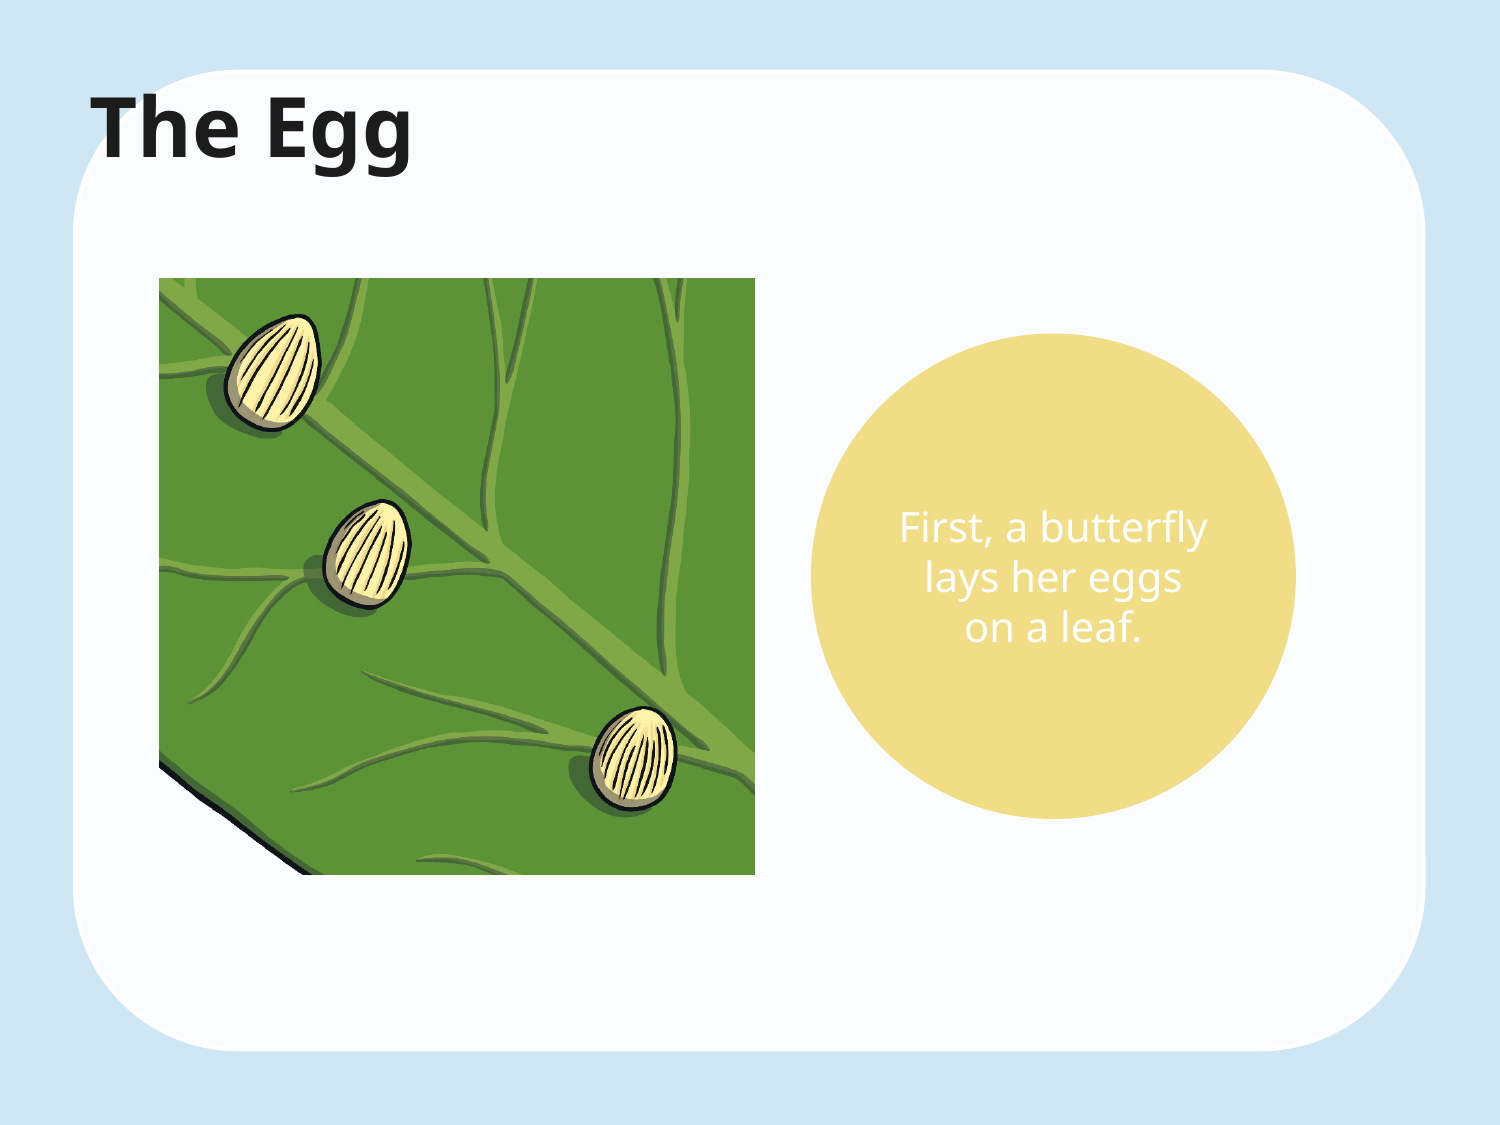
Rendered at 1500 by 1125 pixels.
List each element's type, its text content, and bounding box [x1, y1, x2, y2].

text_box First, a butterfly lays her eggs on a leaf. [810, 333, 1296, 819]
title The Egg [75, 78, 1424, 242]
picture [159, 278, 755, 875]
